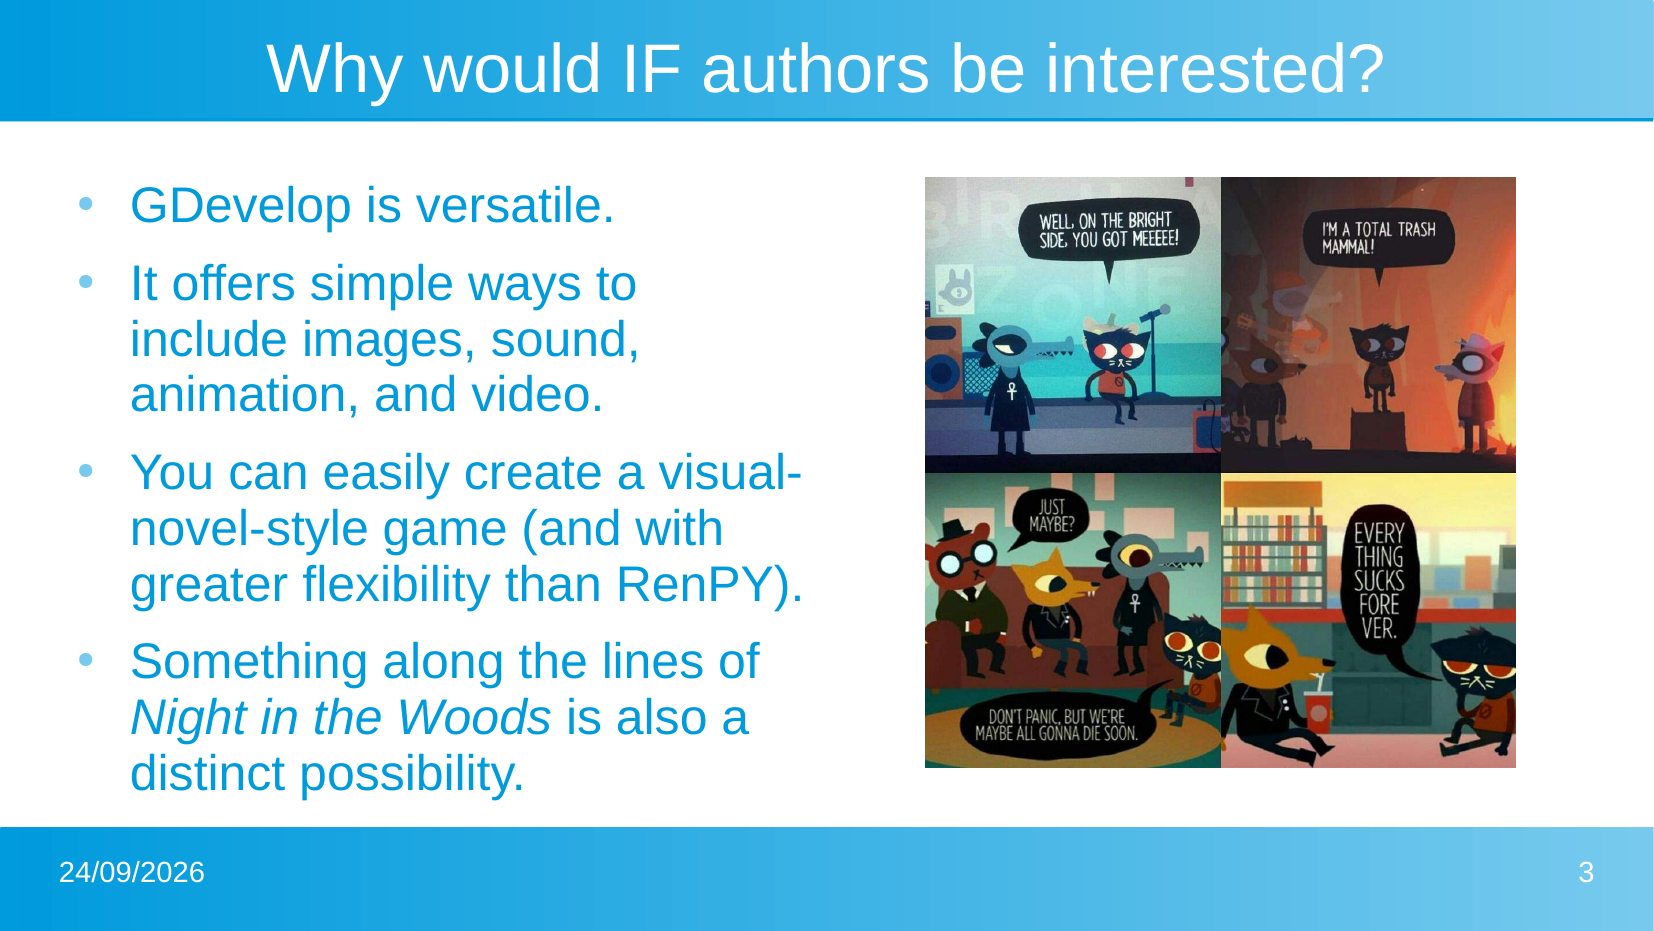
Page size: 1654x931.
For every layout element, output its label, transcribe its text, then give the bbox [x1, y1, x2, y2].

picture [925, 177, 1516, 768]
title Why would IF authors be interested? [59, 29, 1595, 108]
list GDevelop is versatile. It offers simple ways to include images, sound, animation, and video. You can easily create a visual-novel-style game (and with greater flexibility than RenPY). Something along the lines of Night in the Woods is also a distinct possibility. [59, 177, 809, 768]
